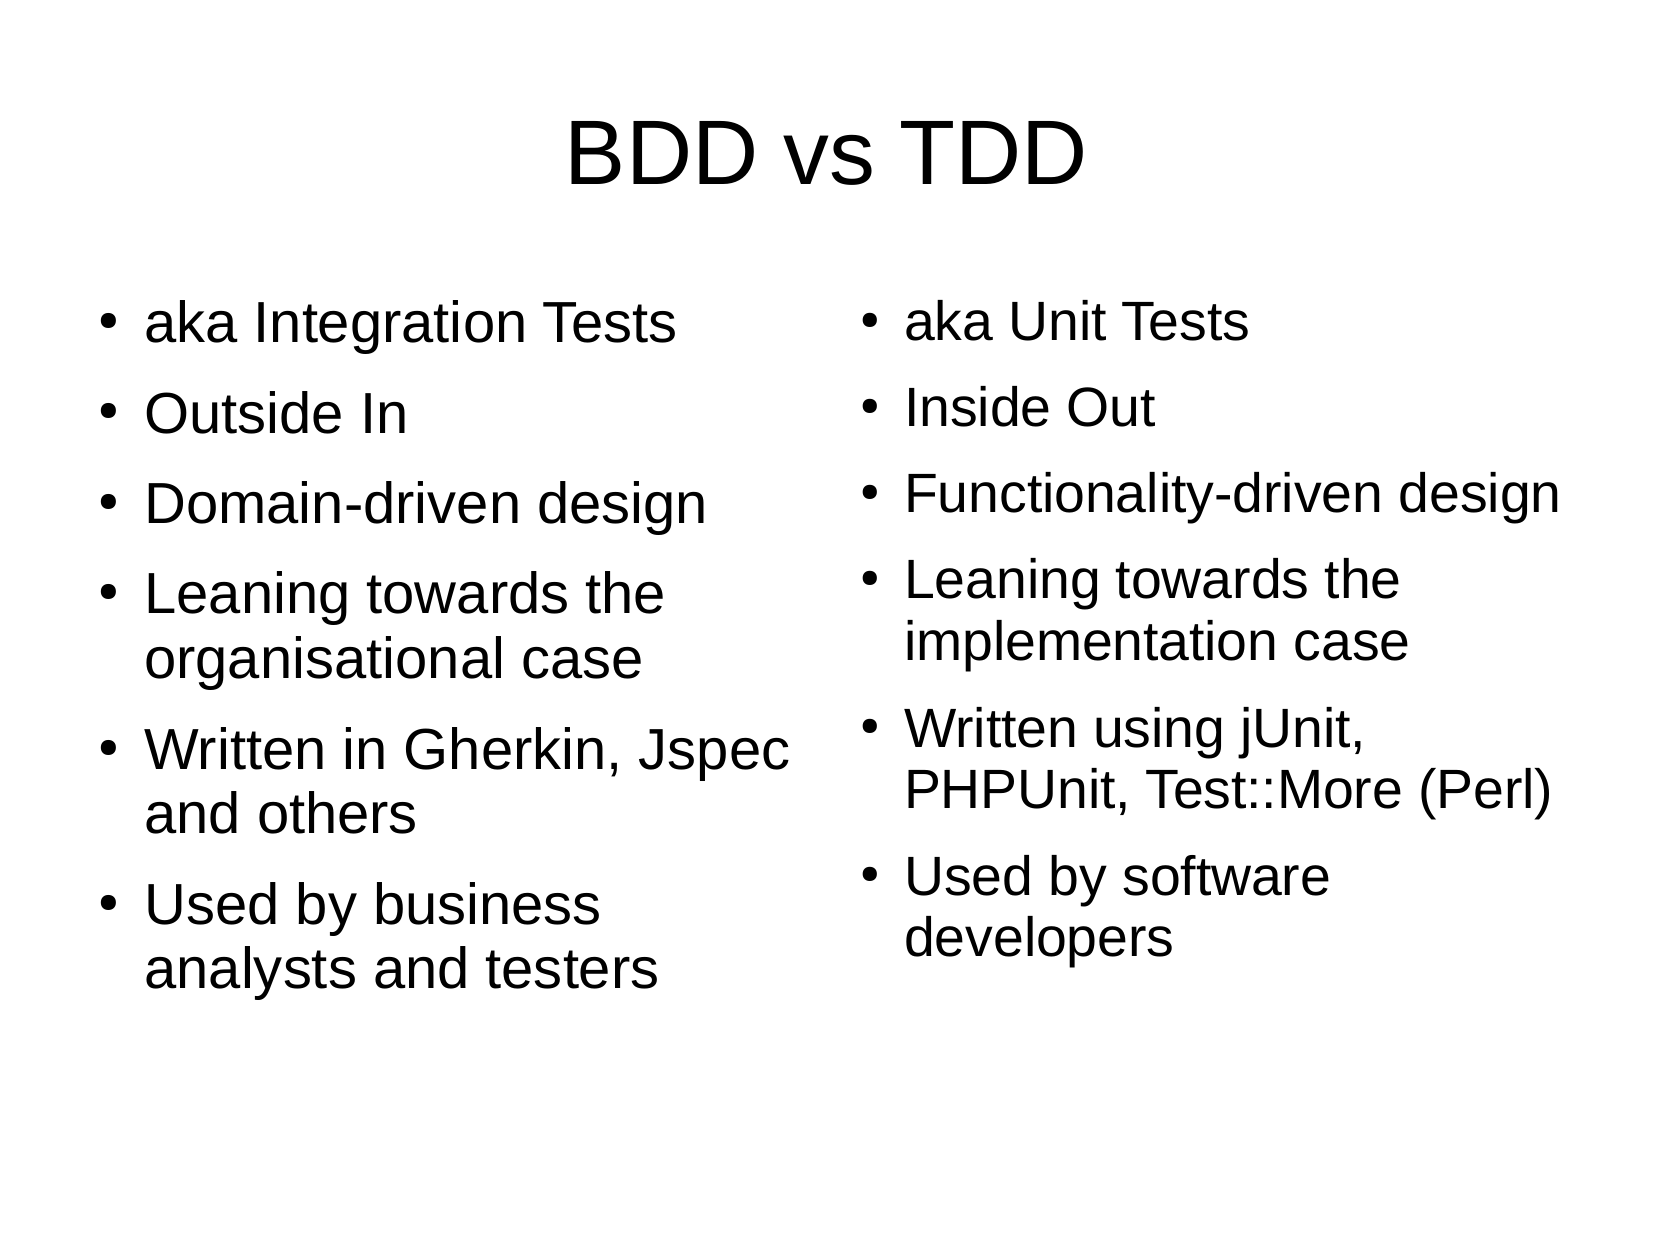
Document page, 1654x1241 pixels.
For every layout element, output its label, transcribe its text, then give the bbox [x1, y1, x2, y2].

list aka Integration Tests Outside In Domain-driven design Leaning towards the organisational case Written in Gherkin, Jspec and others Used by business analysts and testers [82, 290, 809, 1010]
title BDD vs TDD [82, 49, 1571, 257]
list aka Unit Tests Inside Out Functionality-driven design Leaning towards the implementation case Written using jUnit, PHPUnit, Test::More (Perl) Used by software developers [845, 290, 1572, 1010]
